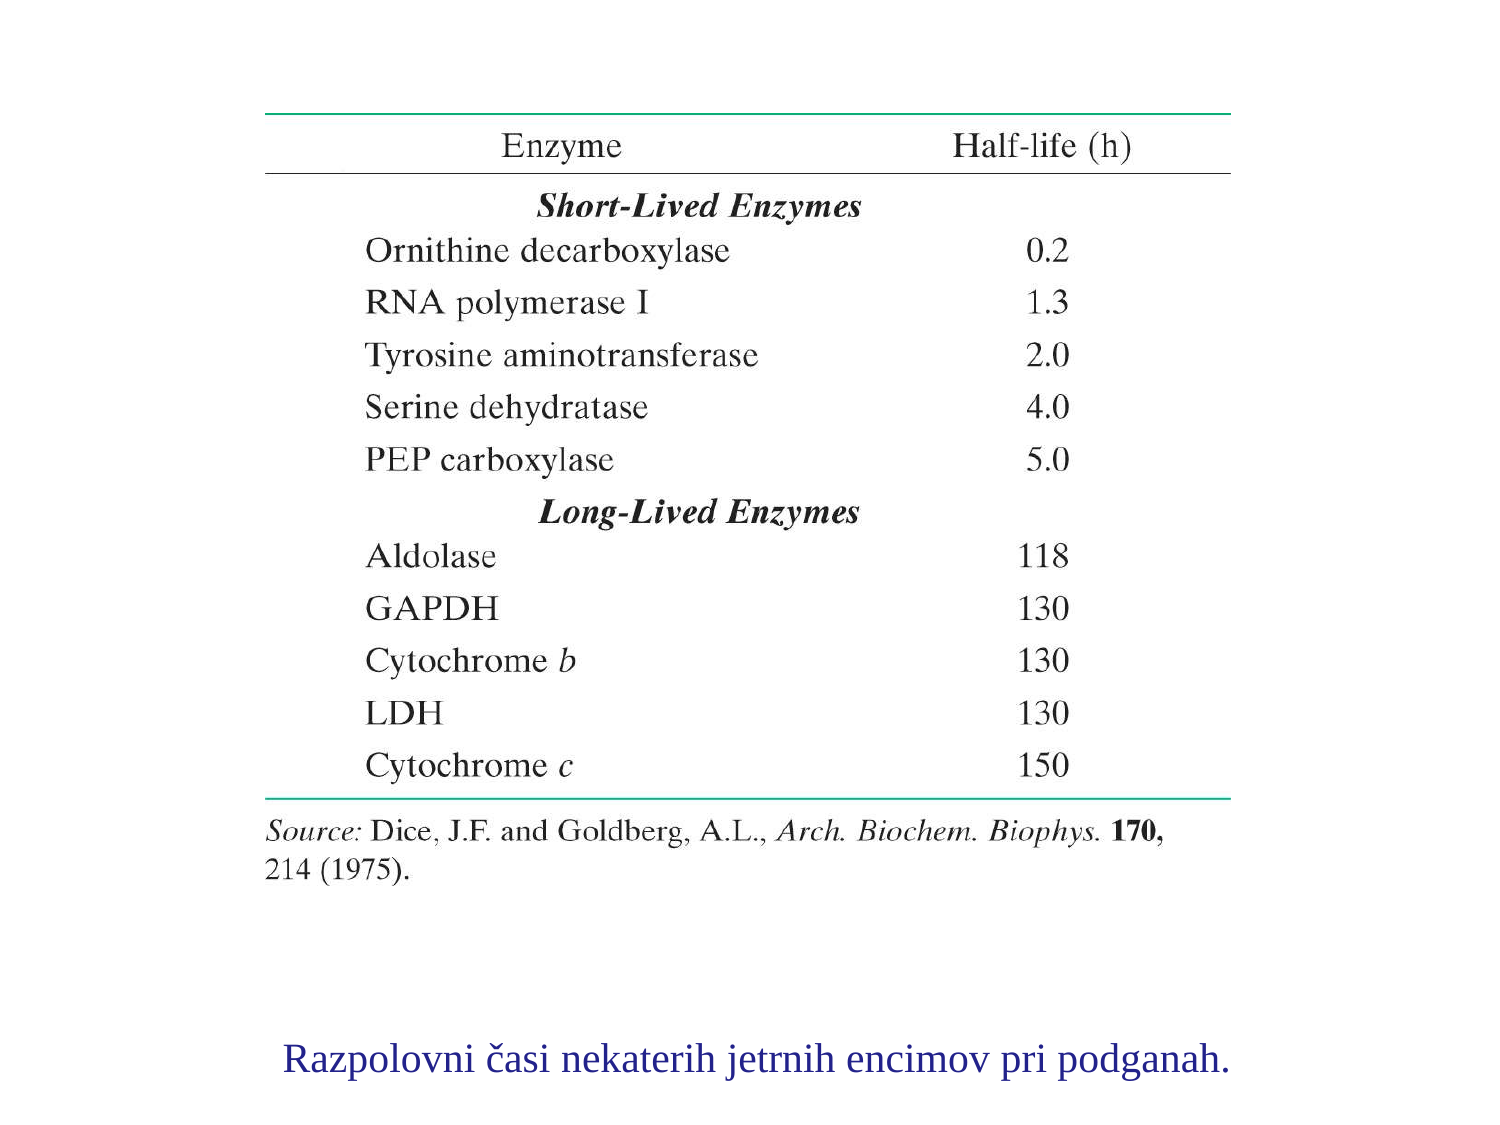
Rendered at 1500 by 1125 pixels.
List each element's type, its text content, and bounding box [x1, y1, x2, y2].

picture [265, 113, 1231, 886]
text_box Razpolovni časi nekaterih jetrnih encimov pri podganah. [267, 1023, 1247, 1089]
